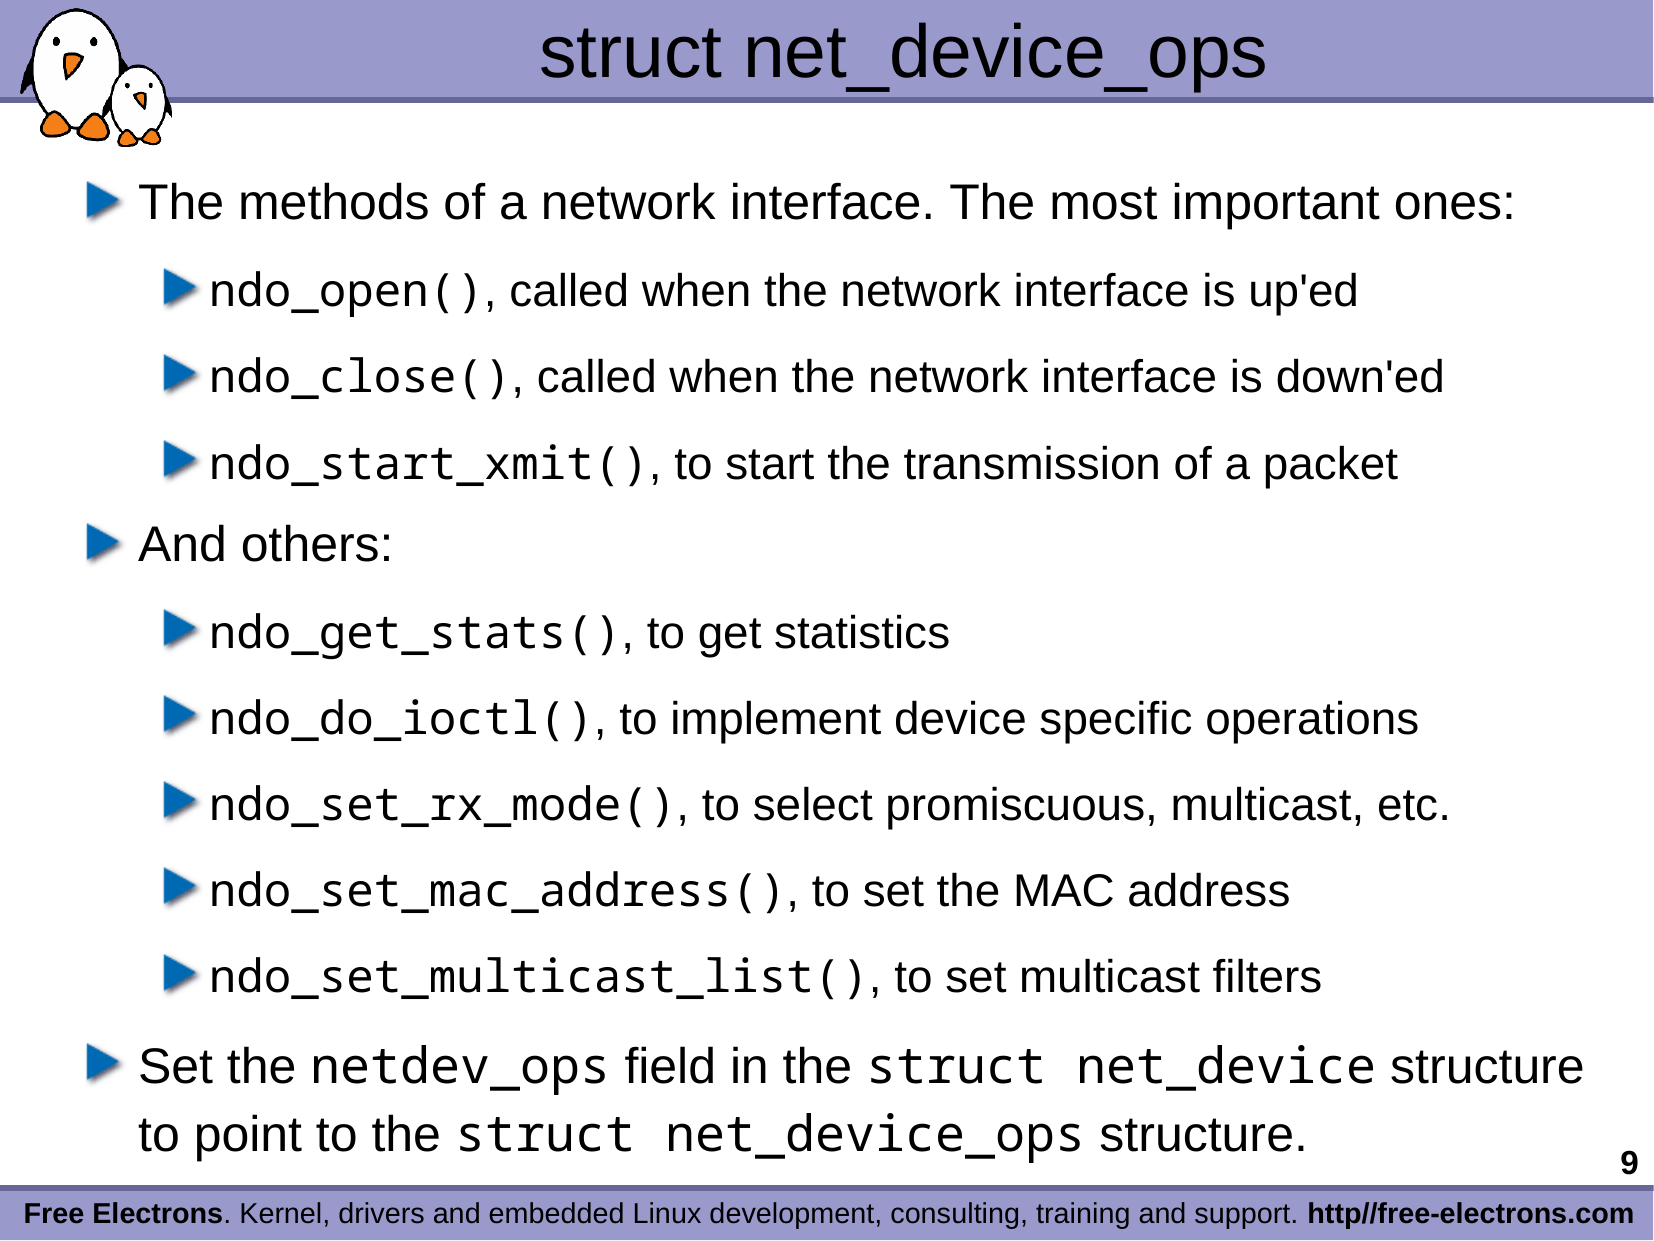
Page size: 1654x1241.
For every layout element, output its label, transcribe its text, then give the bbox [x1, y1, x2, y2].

title struct net_device_ops [178, 4, 1631, 98]
list The methods of a network interface. The most important ones: ndo_open(), called when the network interface is up'ed ndo_close(), called when the network interface is down'ed ndo_start_xmit(), to start the transmission of a packet And others: ndo_get_stats(), to get statistics ndo_do_ioctl(), to implement device specific operations ndo_set_rx_mode(), to select promiscuous, multicast, etc. ndo_set_mac_address(), to set the MAC address ndo_set_multicast_list(), to set multicast filters Set the netdev_ops field in the struct net_device structure to point to the struct net_device_ops structure. [67, 174, 1591, 1129]
picture [20, 8, 172, 147]
